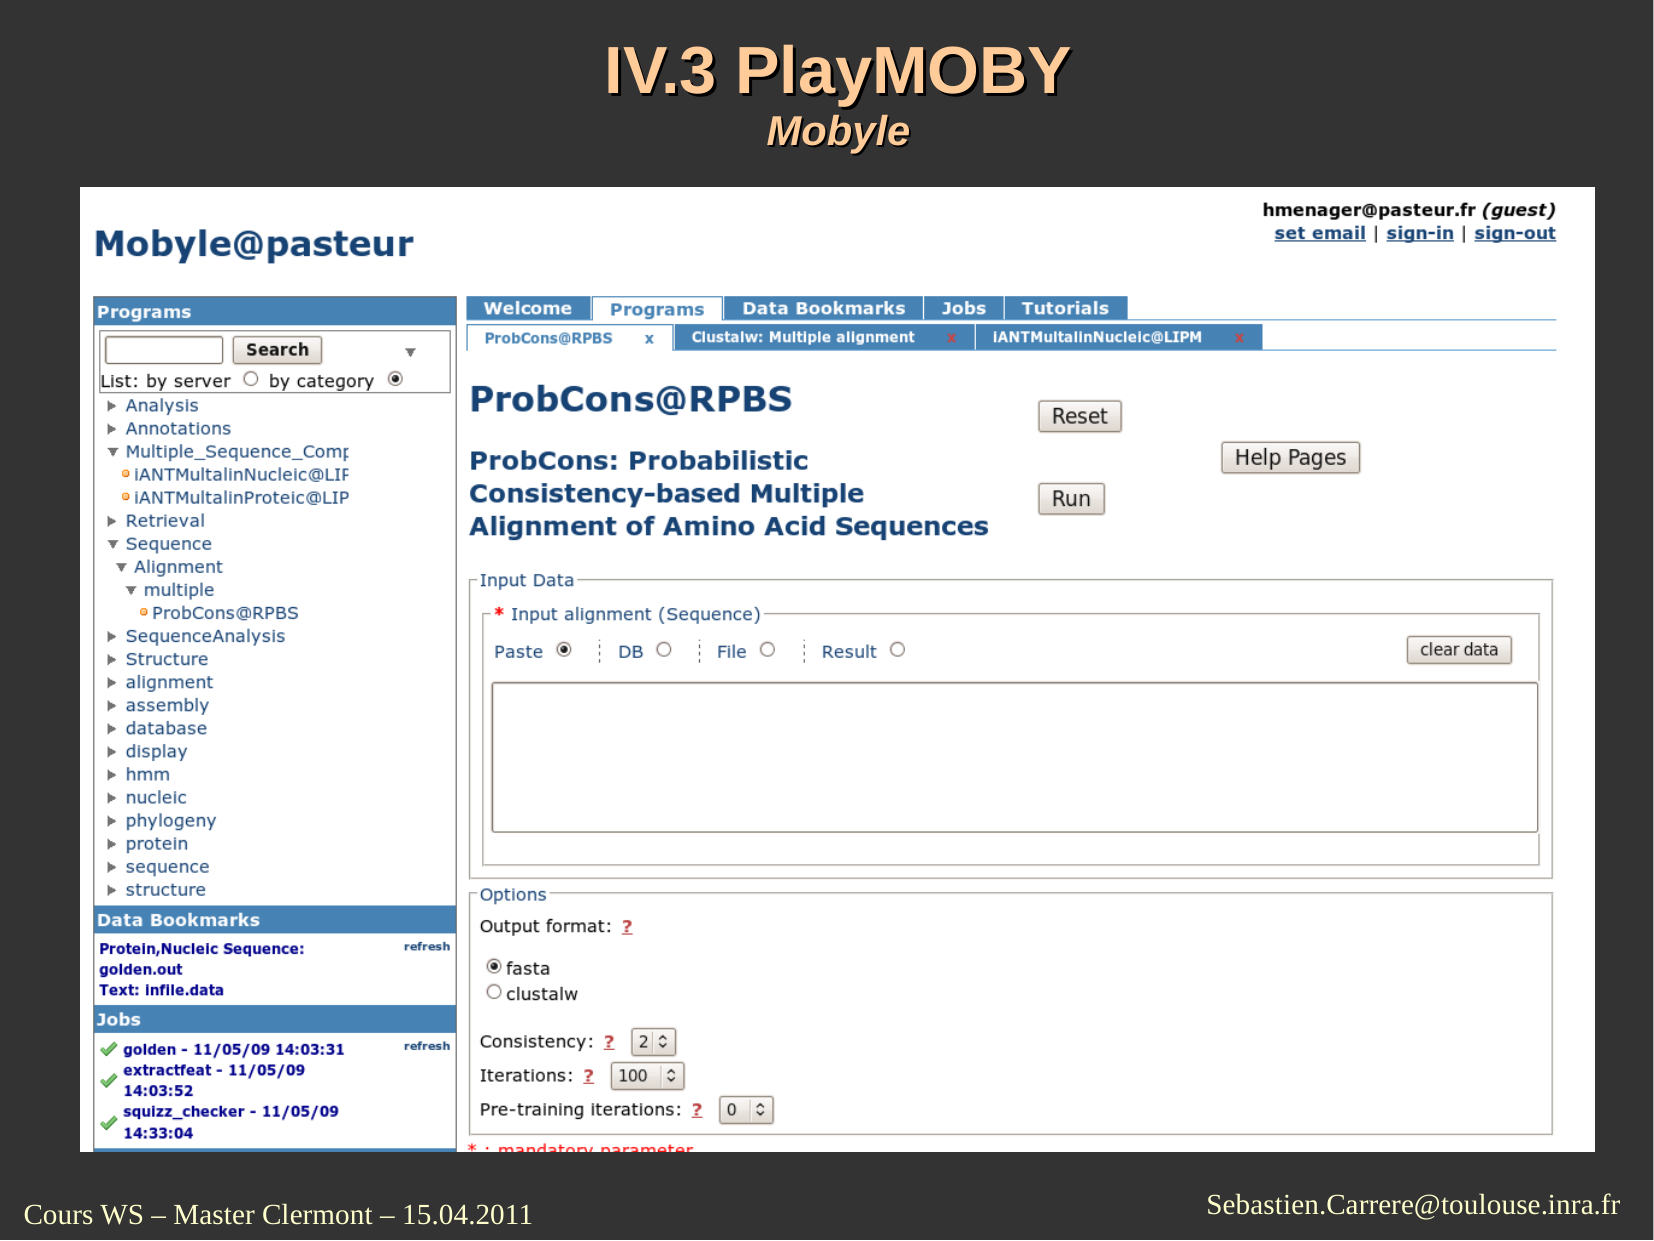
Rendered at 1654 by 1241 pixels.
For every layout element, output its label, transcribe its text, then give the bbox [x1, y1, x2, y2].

picture [80, 187, 1595, 1152]
title IV.3 PlayMOBY Mobyle [82, 30, 1595, 158]
